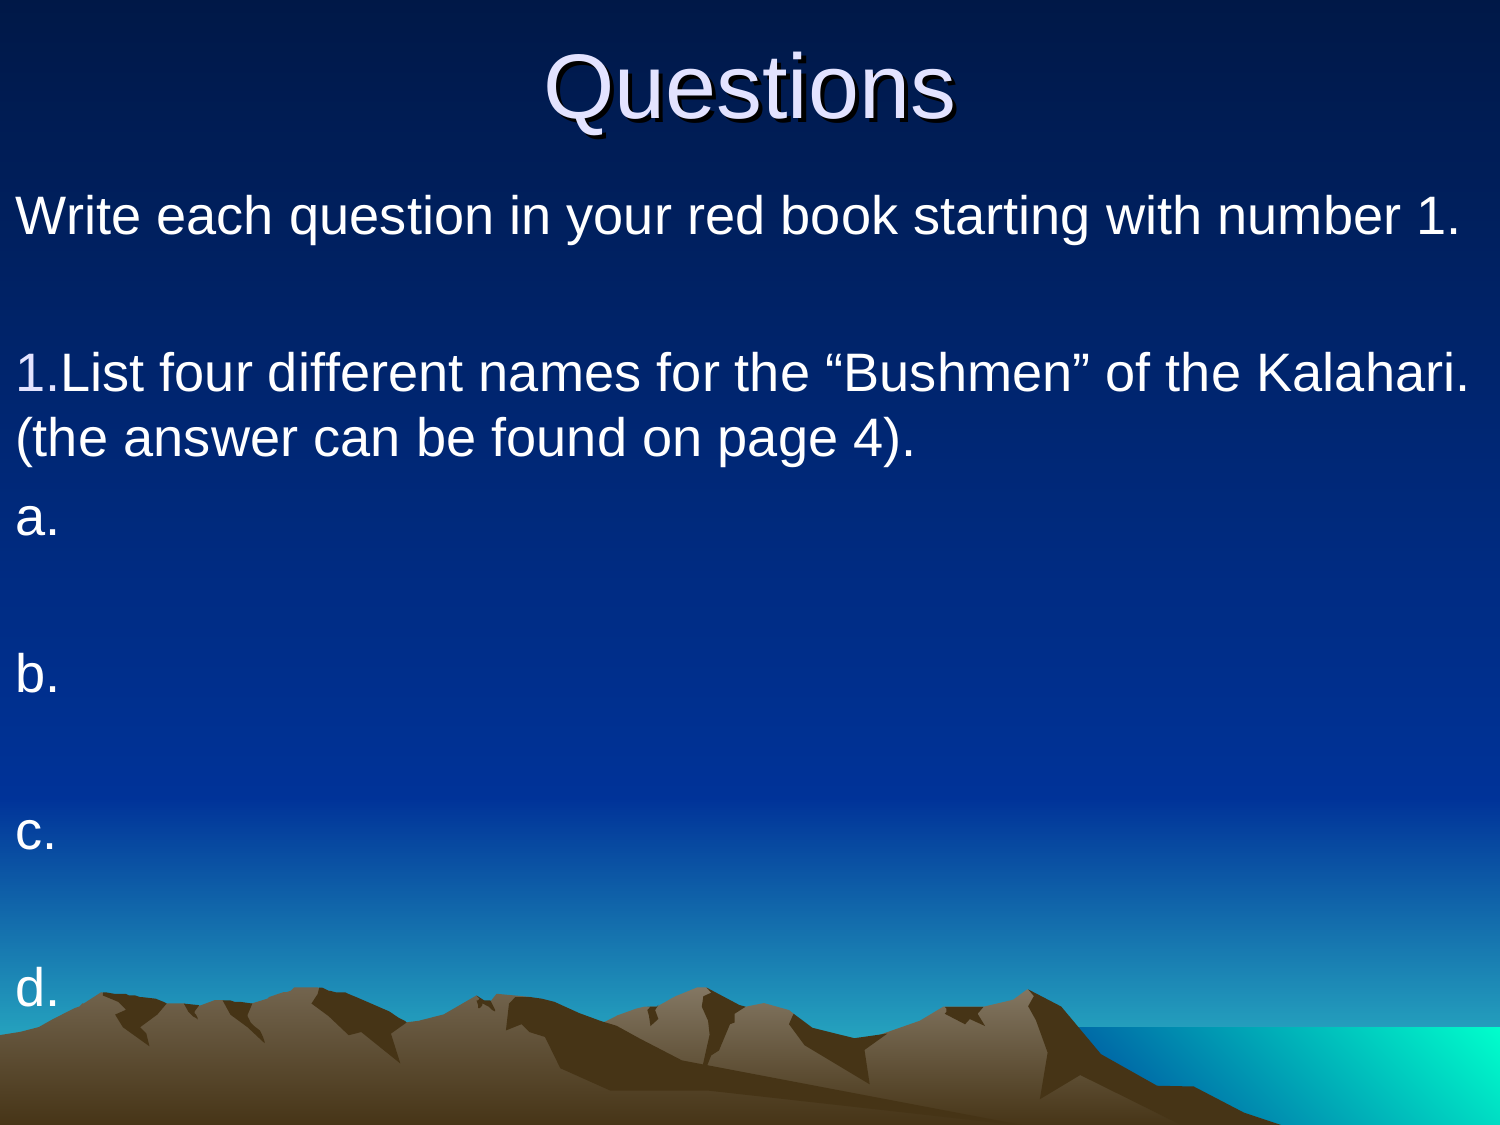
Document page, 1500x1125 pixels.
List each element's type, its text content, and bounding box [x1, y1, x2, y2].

list Write each question in your red book starting with number 1. List four different names for the “Bushmen” of the Kalahari. (the answer can be found on page 4). a. b. c. d. [0, 172, 1495, 1125]
title Questions [75, 37, 1426, 126]
